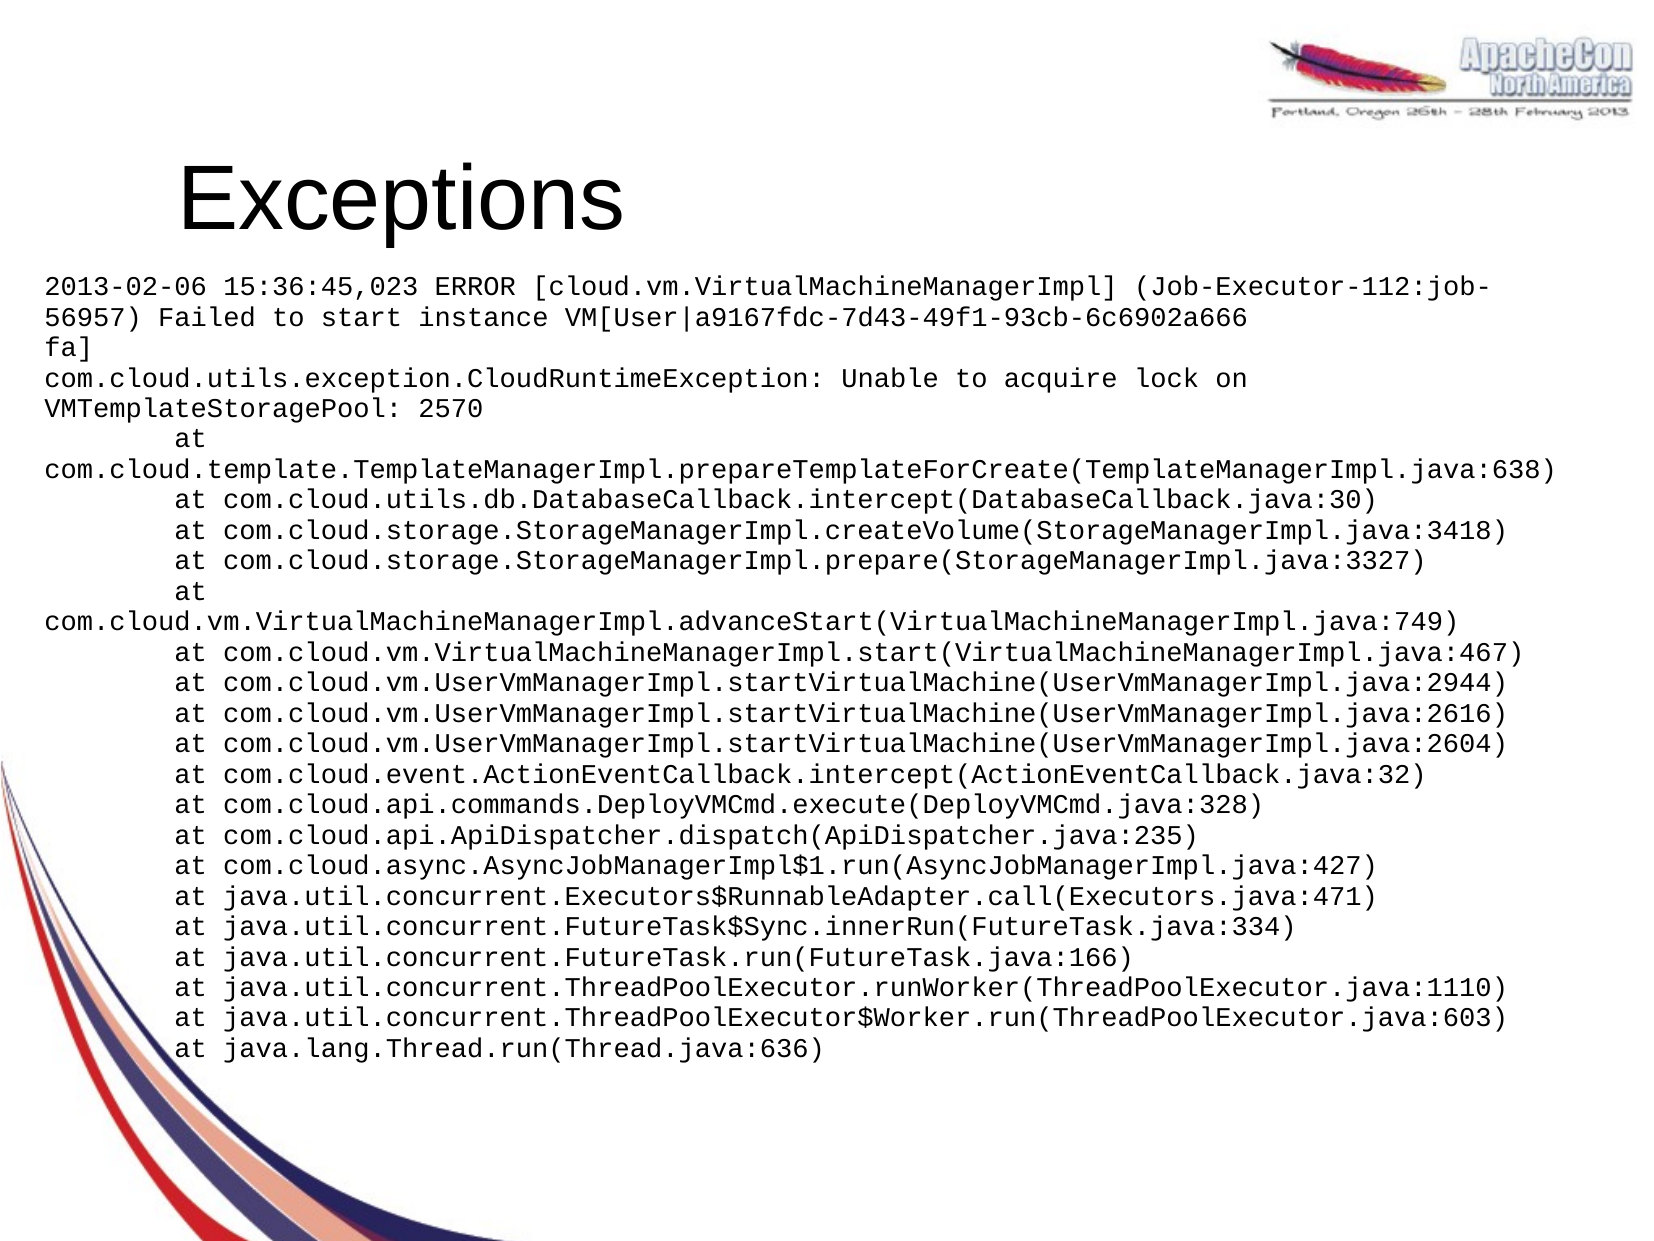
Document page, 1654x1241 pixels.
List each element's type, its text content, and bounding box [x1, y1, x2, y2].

picture [0, 0, 1654, 1241]
title Exceptions [177, 146, 1536, 250]
text_box 2013-02-06 15:36:45,023 ERROR [cloud.vm.VirtualMachineManagerImpl] (Job-Executor-112:job-56957) Failed to start instance VM[User|a9167fdc-7d43-49f1-93cb-6c6902a666 fa] com.cloud.utils.exception.CloudRuntimeException: Unable to acquire lock on VMTemplateStoragePool: 2570 at com.cloud.template.TemplateManagerImpl.prepareTemplateForCreate(TemplateManagerImpl.java:638) at com.cloud.utils.db.DatabaseCallback.intercept(DatabaseCallback.java:30) at com.cloud.storage.StorageManagerImpl.createVolume(StorageManagerImpl.java:3418) at com.cloud.storage.StorageManagerImpl.prepare(StorageManagerImpl.java:3327) at com.cloud.vm.VirtualMachineManagerImpl.advanceStart(VirtualMachineManagerImpl.java:749) at com.cloud.vm.VirtualMachineManagerImpl.start(VirtualMachineManagerImpl.java:467) at com.cloud.vm.UserVmManagerImpl.startVirtualMachine(UserVmManagerImpl.java:2944) at com.cloud.vm.UserVmManagerImpl.startVirtualMachine(UserVmManagerImpl.java:2616) at com.cloud.vm.UserVmManagerImpl.startVirtualMachine(UserVmManagerImpl.java:2604) at com.cloud.event.ActionEventCallback.intercept(ActionEventCallback.java:32) at com.cloud.api.commands.DeployVMCmd.execute(DeployVMCmd.java:328) at com.cloud.api.ApiDispatcher.dispatch(ApiDispatcher.java:235) at com.cloud.async.AsyncJobManagerImpl$1.run(AsyncJobManagerImpl.java:427) at java.util.concurrent.Executors$RunnableAdapter.call(Executors.java:471) at java.util.concurrent.FutureTask$Sync.innerRun(FutureTask.java:334) at java.util.concurrent.FutureTask.run(FutureTask.java:166) at java.util.concurrent.ThreadPoolExecutor.runWorker(ThreadPoolExecutor.java:1110) at java.util.concurrent.ThreadPoolExecutor$Worker.run(ThreadPoolExecutor.java:603) at java.lang.Thread.run(Thread.java:636) [29, 265, 1595, 1064]
